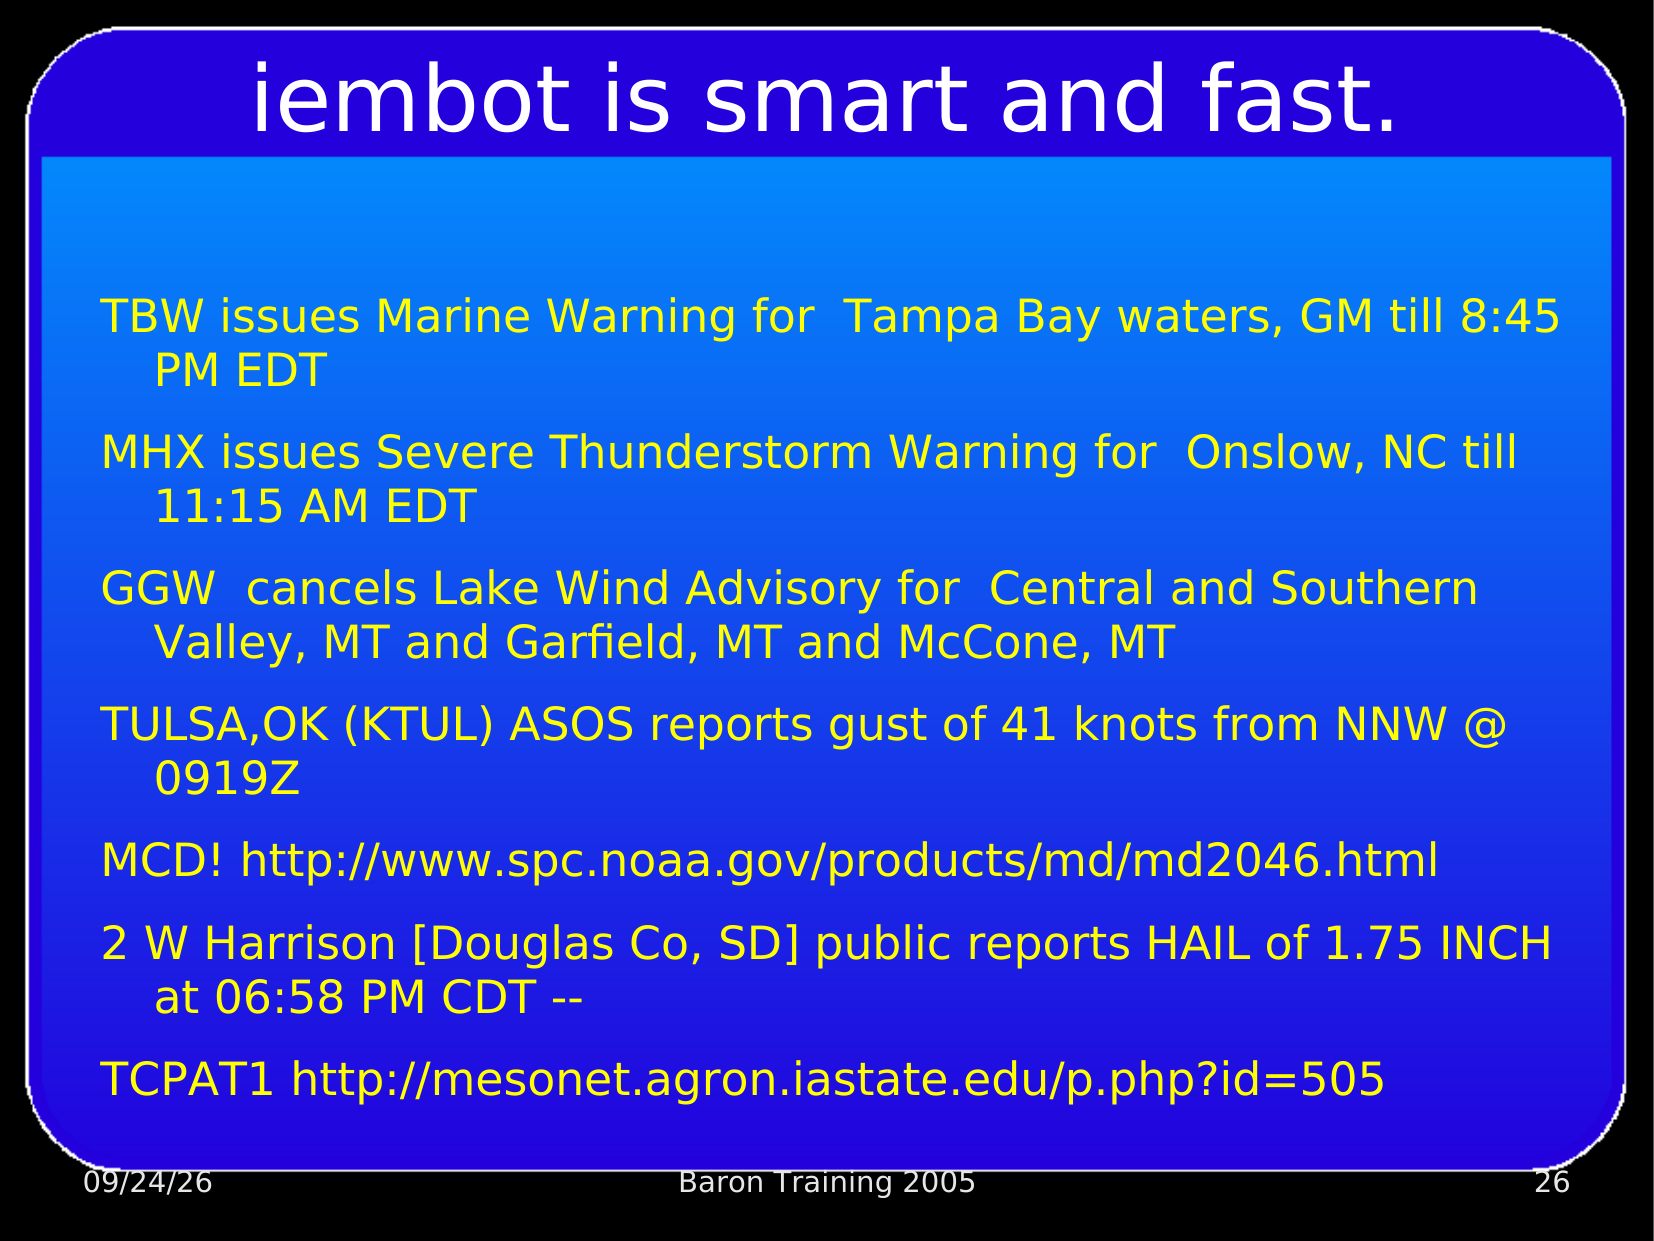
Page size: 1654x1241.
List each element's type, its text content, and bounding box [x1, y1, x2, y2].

picture [0, 0, 1654, 1241]
list TBW issues Marine Warning for Tampa Bay waters, GM till 8:45 PM EDT MHX issues Severe Thunderstorm Warning for Onslow, NC till 11:15 AM EDT GGW cancels Lake Wind Advisory for Central and Southern Valley, MT and Garfield, MT and McCone, MT TULSA,OK (KTUL) ASOS reports gust of 41 knots from NNW @ 0919Z MCD! http://www.spc.noaa.gov/products/md/md2046.html 2 W Harrison [Douglas Co, SD] public reports HAIL of 1.75 INCH at 06:58 PM CDT -- TCPAT1 http://mesonet.agron.iastate.edu/p.php?id=505 [82, 290, 1571, 1109]
title iembot is smart and fast. [82, 46, 1571, 154]
